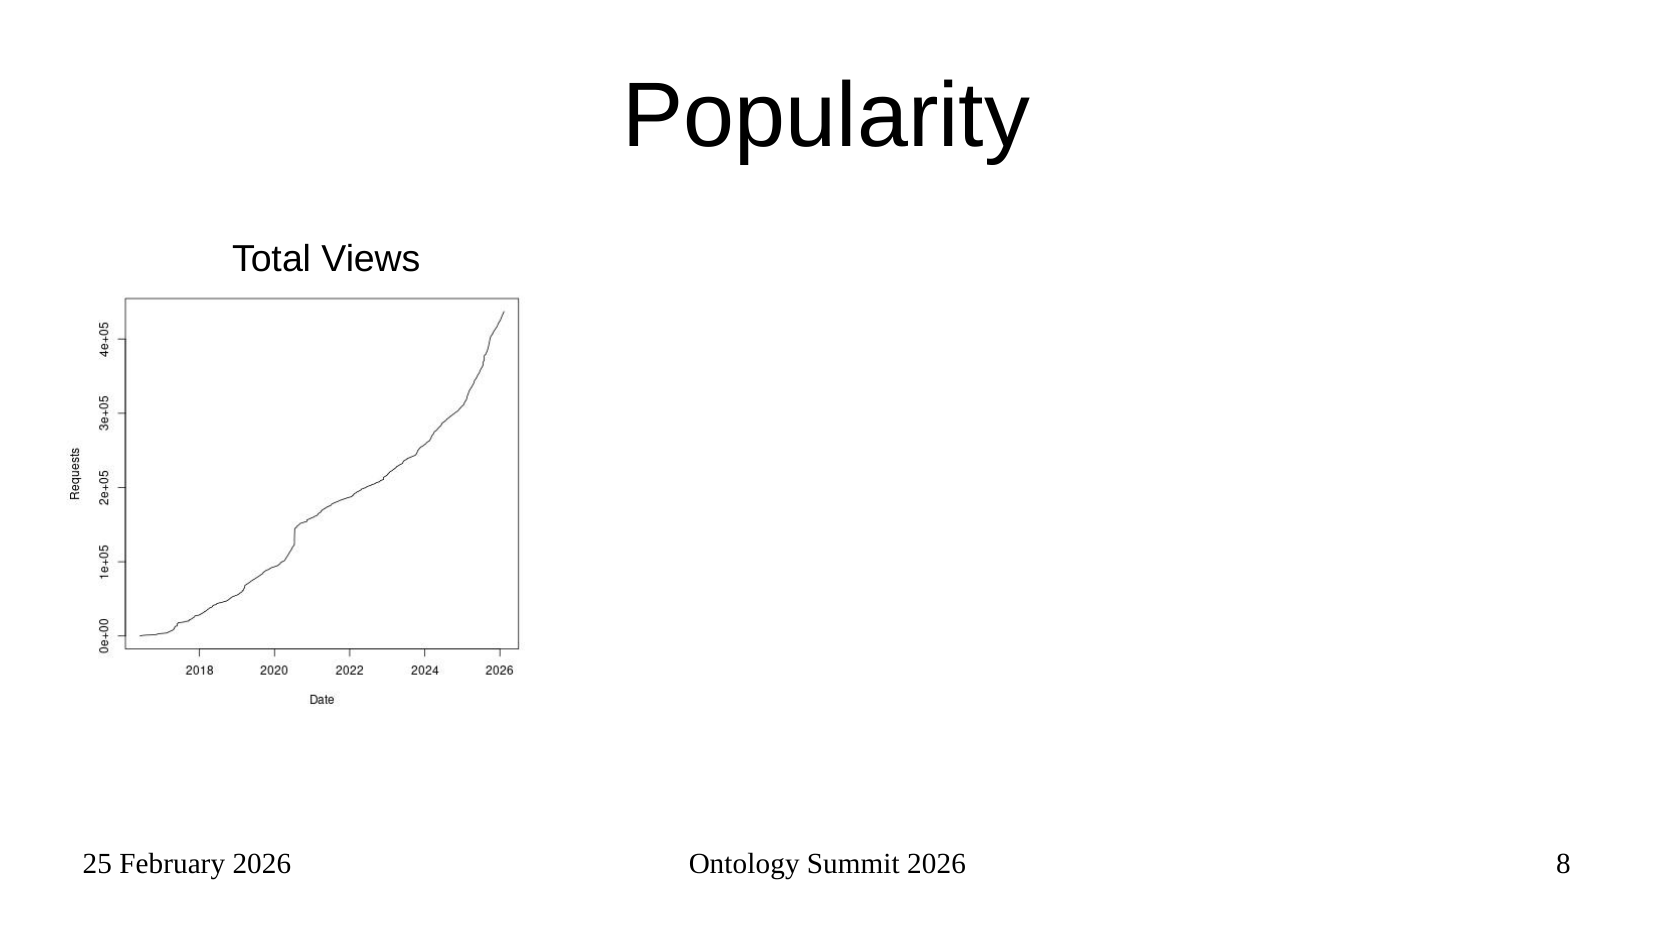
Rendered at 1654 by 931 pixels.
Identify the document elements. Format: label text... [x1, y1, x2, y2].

text_box Total Views [212, 229, 441, 303]
picture [66, 239, 549, 723]
title Popularity [82, 37, 1571, 193]
